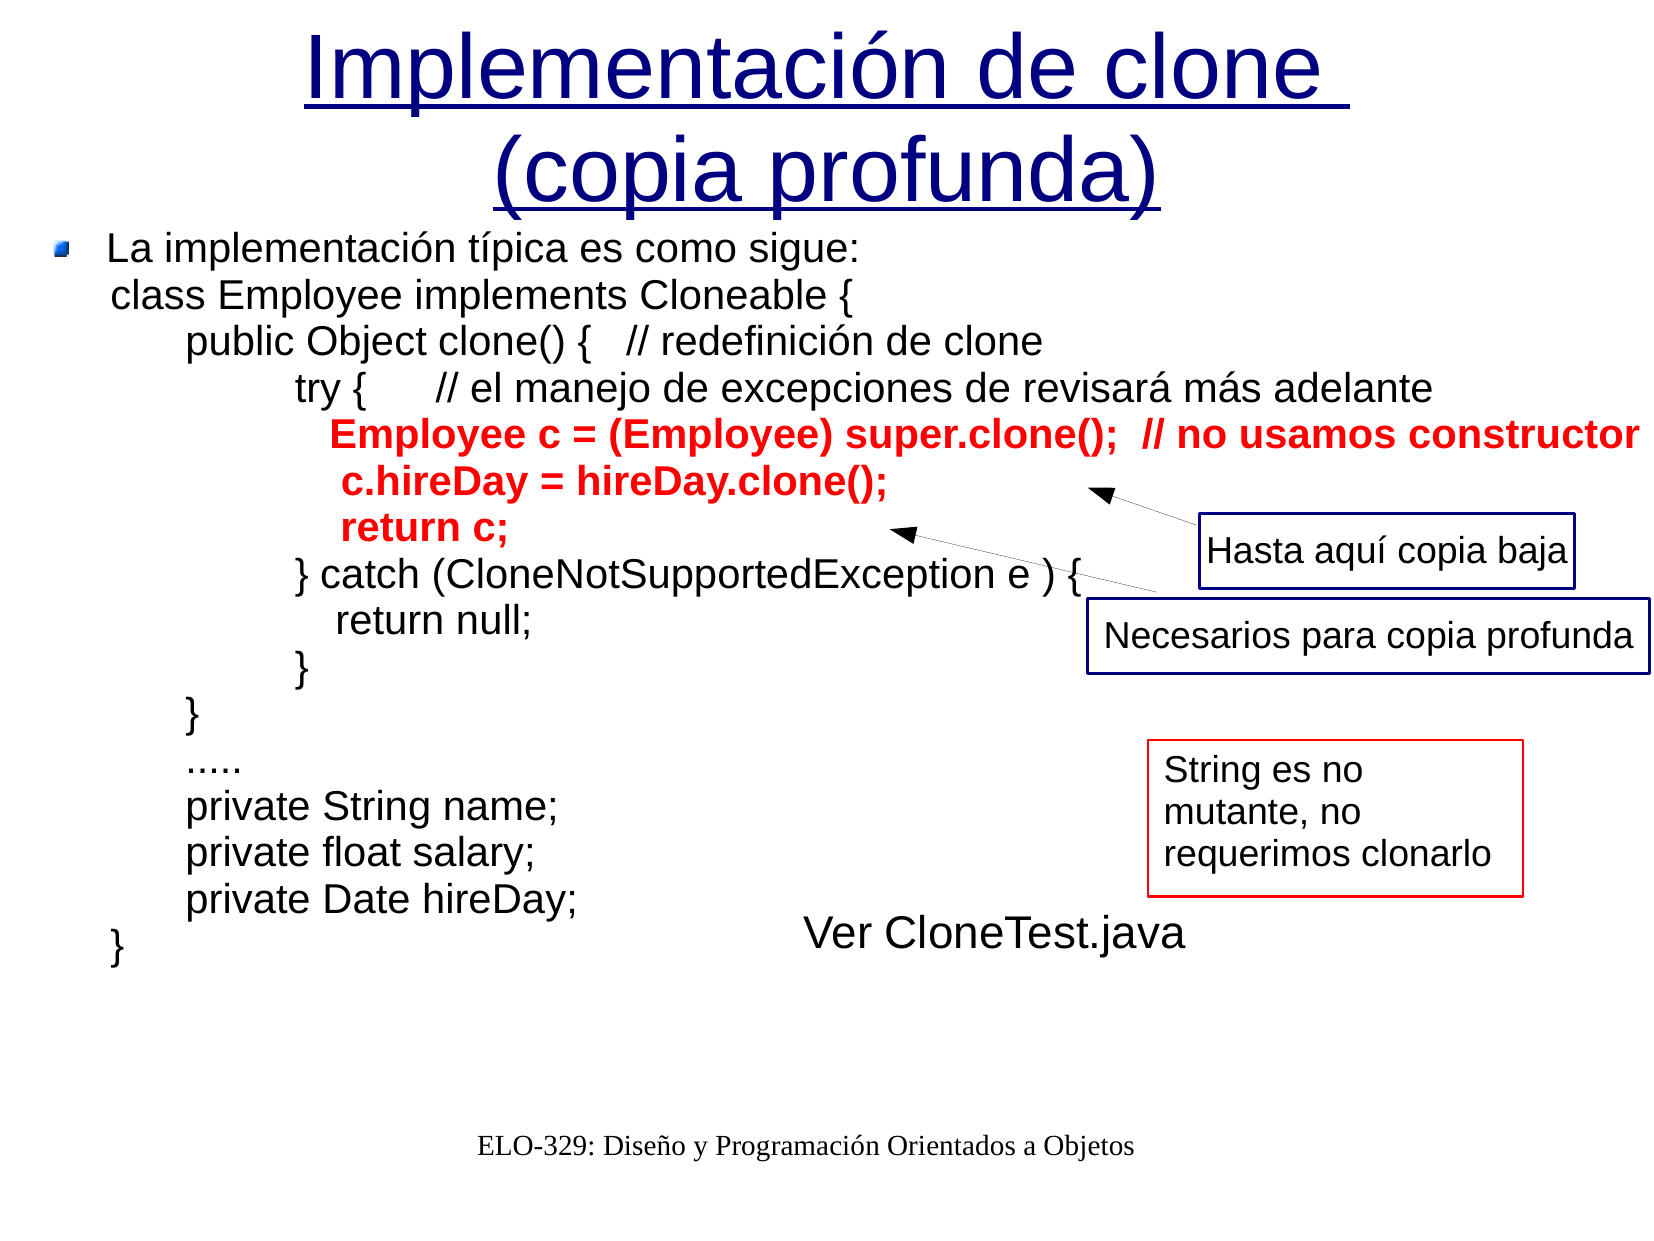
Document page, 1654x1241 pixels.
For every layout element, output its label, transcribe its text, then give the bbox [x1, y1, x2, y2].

text_box Necesarios para copia profunda [1087, 598, 1650, 674]
list La implementación típica es como sigue: class Employee implements Cloneable { public Object clone() { // redefinición de clone try { // el manejo de excepciones de revisará más adelante Employee c = (Employee) super.clone(); // no usamos constructor c.hireDay = hireDay.clone(); return c; } catch (CloneNotSupportedException e ) { return null; } } ..... private String name; private float salary; private Date hireDay; } [35, 225, 1651, 1163]
title Implementación de clone (copia profunda) [82, 4, 1571, 225]
text_box Ver CloneTest.java [788, 899, 1209, 972]
text_box String es no mutante, no requerimos clonarlo [1148, 740, 1524, 897]
text_box Hasta aquí copia baja [1199, 513, 1575, 589]
